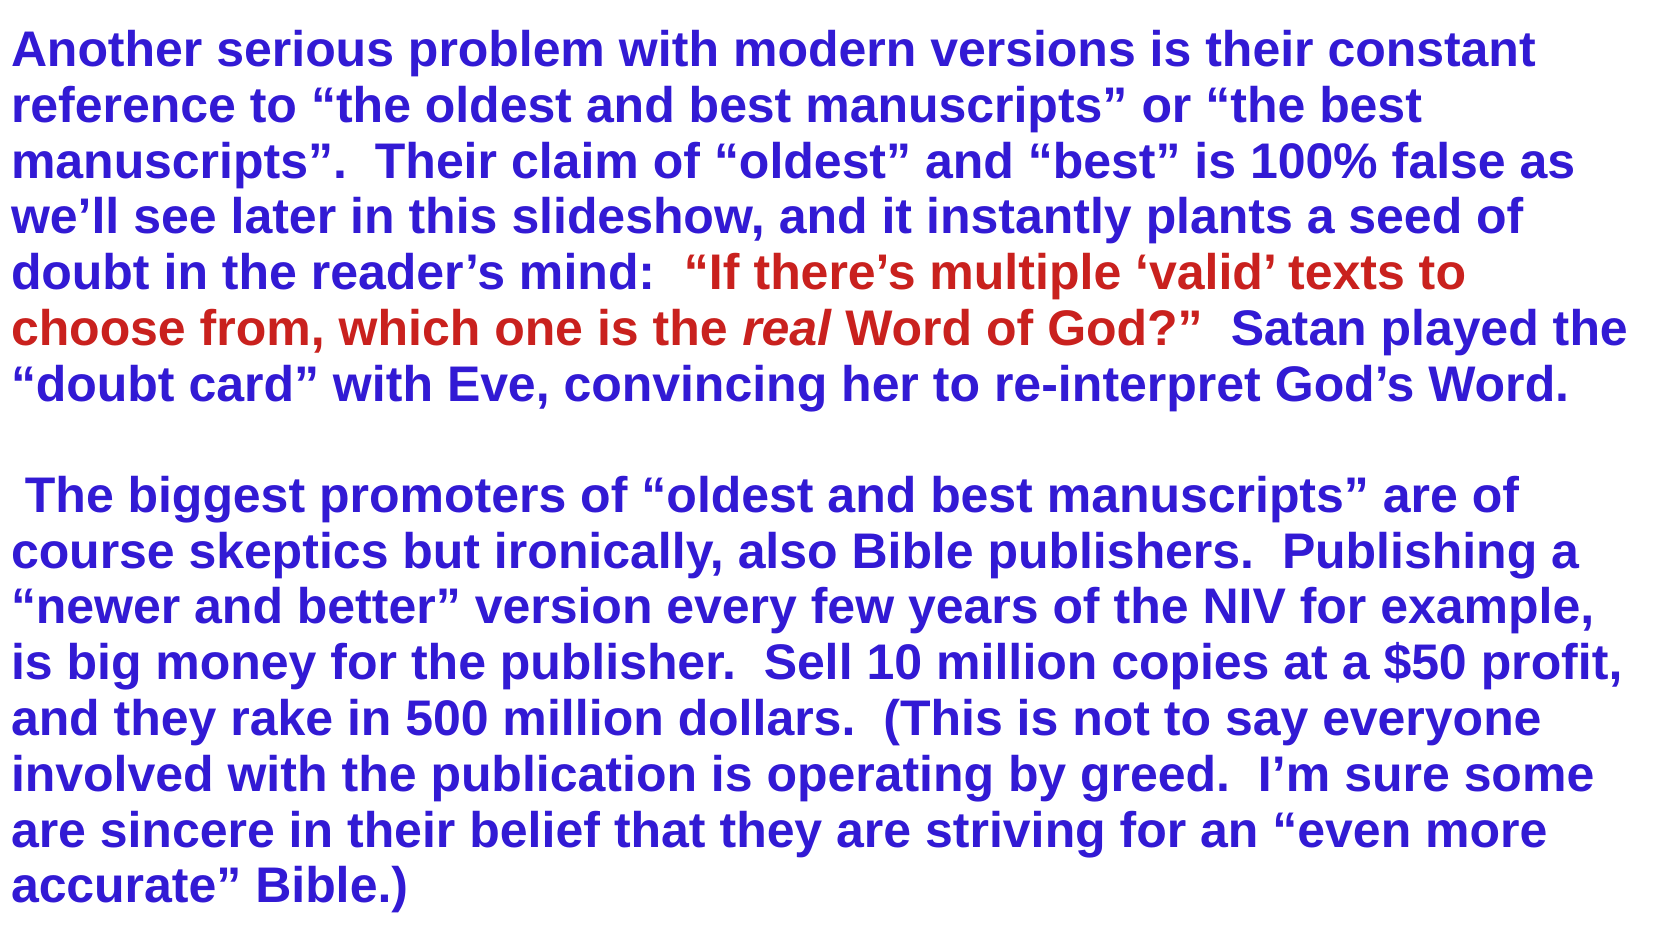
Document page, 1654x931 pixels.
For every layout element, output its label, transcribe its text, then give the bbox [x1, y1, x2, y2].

text_box Another serious problem with modern versions is their constant reference to “the oldest and best manuscripts” or “the best manuscripts”. Their claim of “oldest” and “best” is 100% false as we’ll see later in this slideshow, and it instantly plants a seed of doubt in the reader’s mind: “If there’s multiple ‘valid’ texts to choose from, which one is the real Word of God?” Satan played the “doubt card” with Eve, convincing her to re-interpret God’s Word. The biggest promoters of “oldest and best manuscripts” are of course skeptics but ironically, also Bible publishers. Publishing a “newer and better” version every few years of the NIV for example, is big money for the publisher. Sell 10 million copies at a $50 profit, and they rake in 500 million dollars. (This is not to say everyone involved with the publication is operating by greed. I’m sure some are sincere in their belief that they are striving for an “even more accurate” Bible.) [0, 13, 1654, 921]
